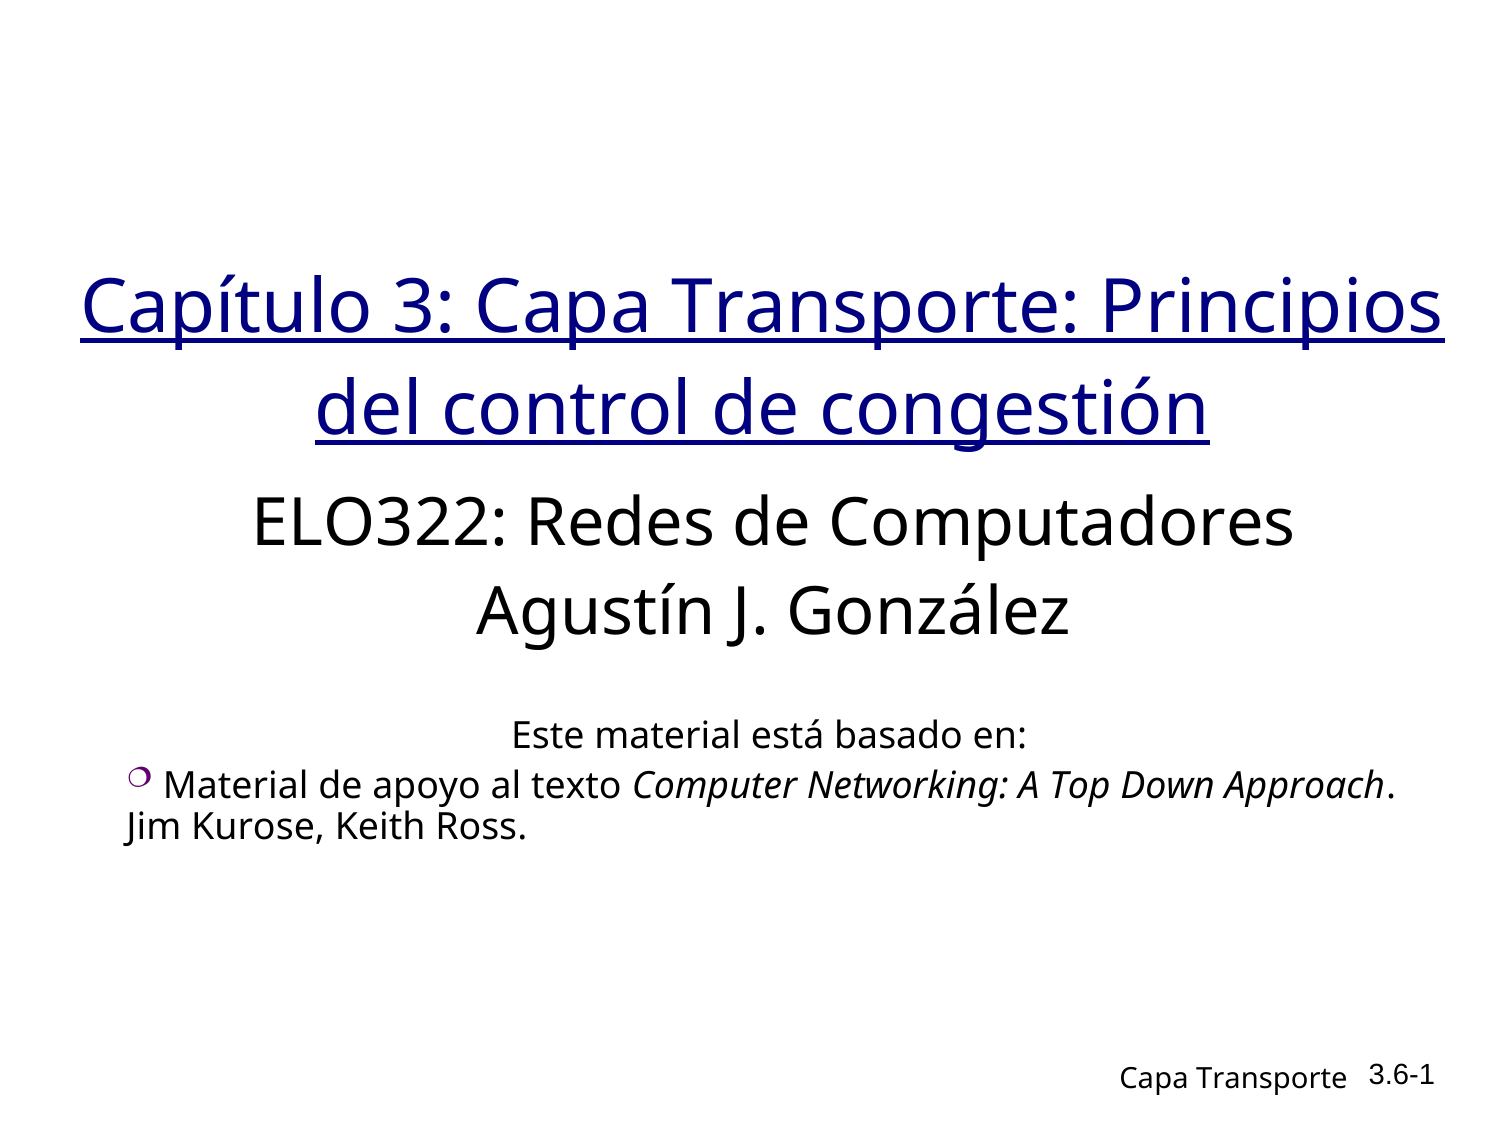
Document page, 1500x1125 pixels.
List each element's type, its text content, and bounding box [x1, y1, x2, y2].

title Capítulo 3: Capa Transporte: Principios del control de congestión [62, 233, 1463, 475]
subtitle ELO322: Redes de Computadores Agustín J. González Este material está basado en: Material de apoyo al texto Computer Networking: A Top Down Approach. Jim Kurose, Keith Ross. [36, 479, 1437, 1038]
